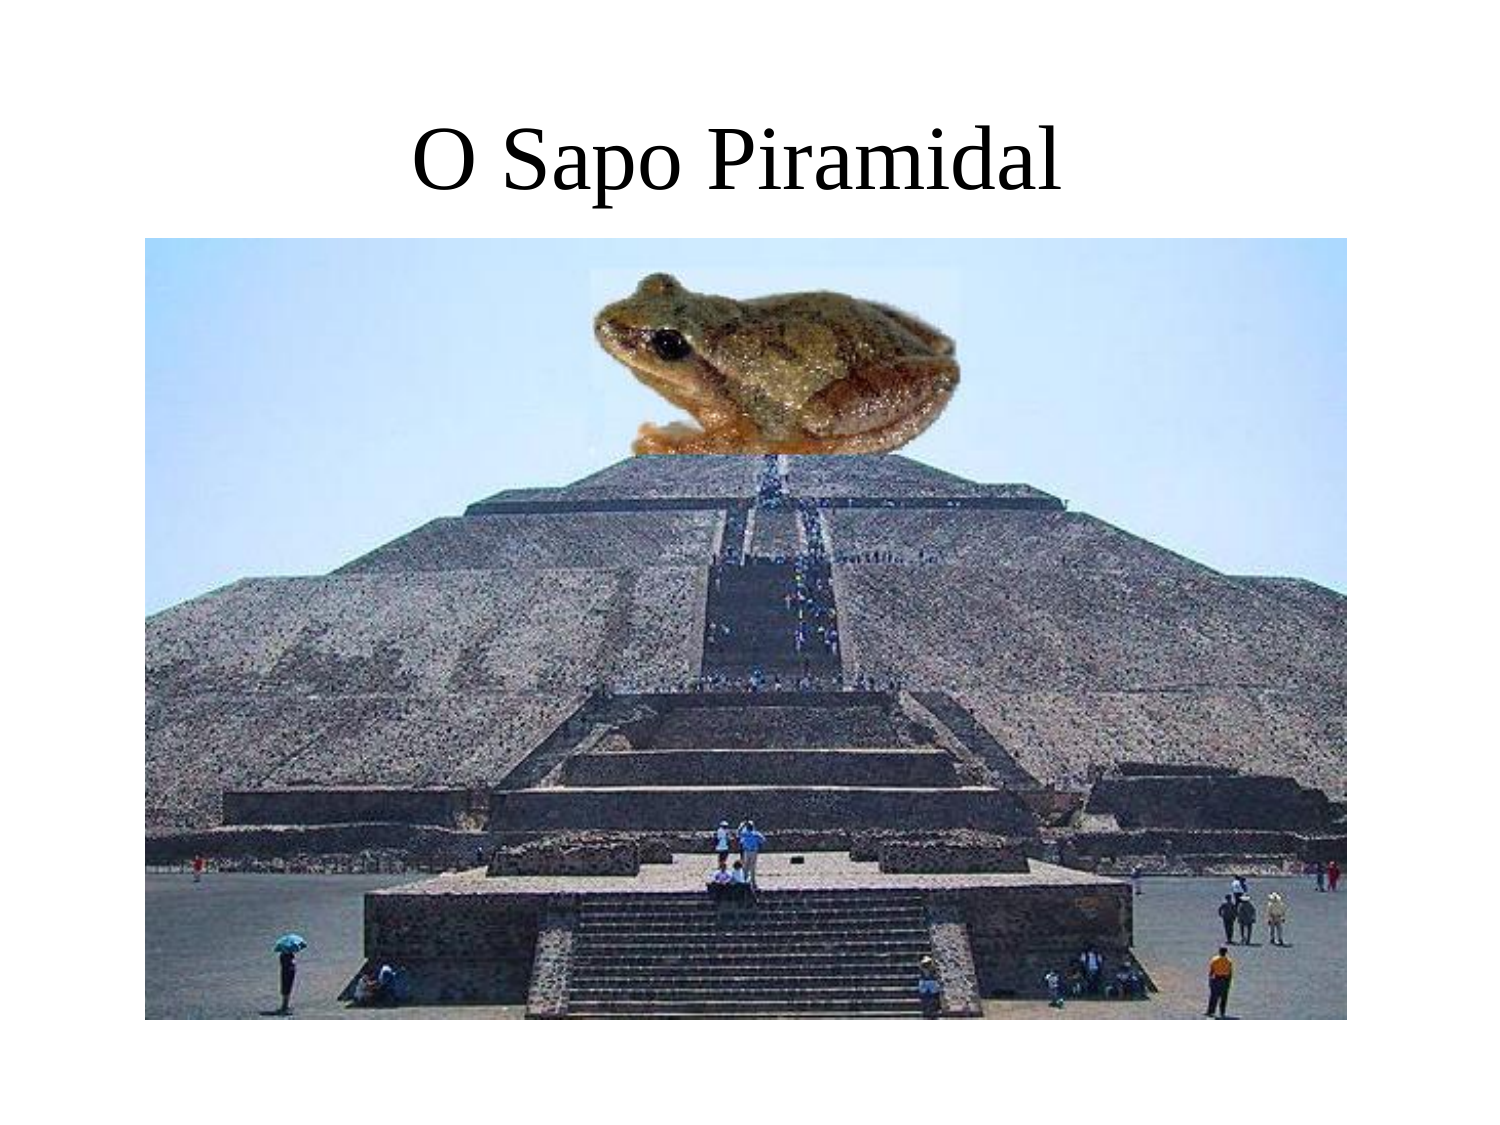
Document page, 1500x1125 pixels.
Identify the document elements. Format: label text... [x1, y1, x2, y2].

picture [145, 238, 1347, 1020]
title O Sapo Piramidal [99, 97, 1375, 215]
